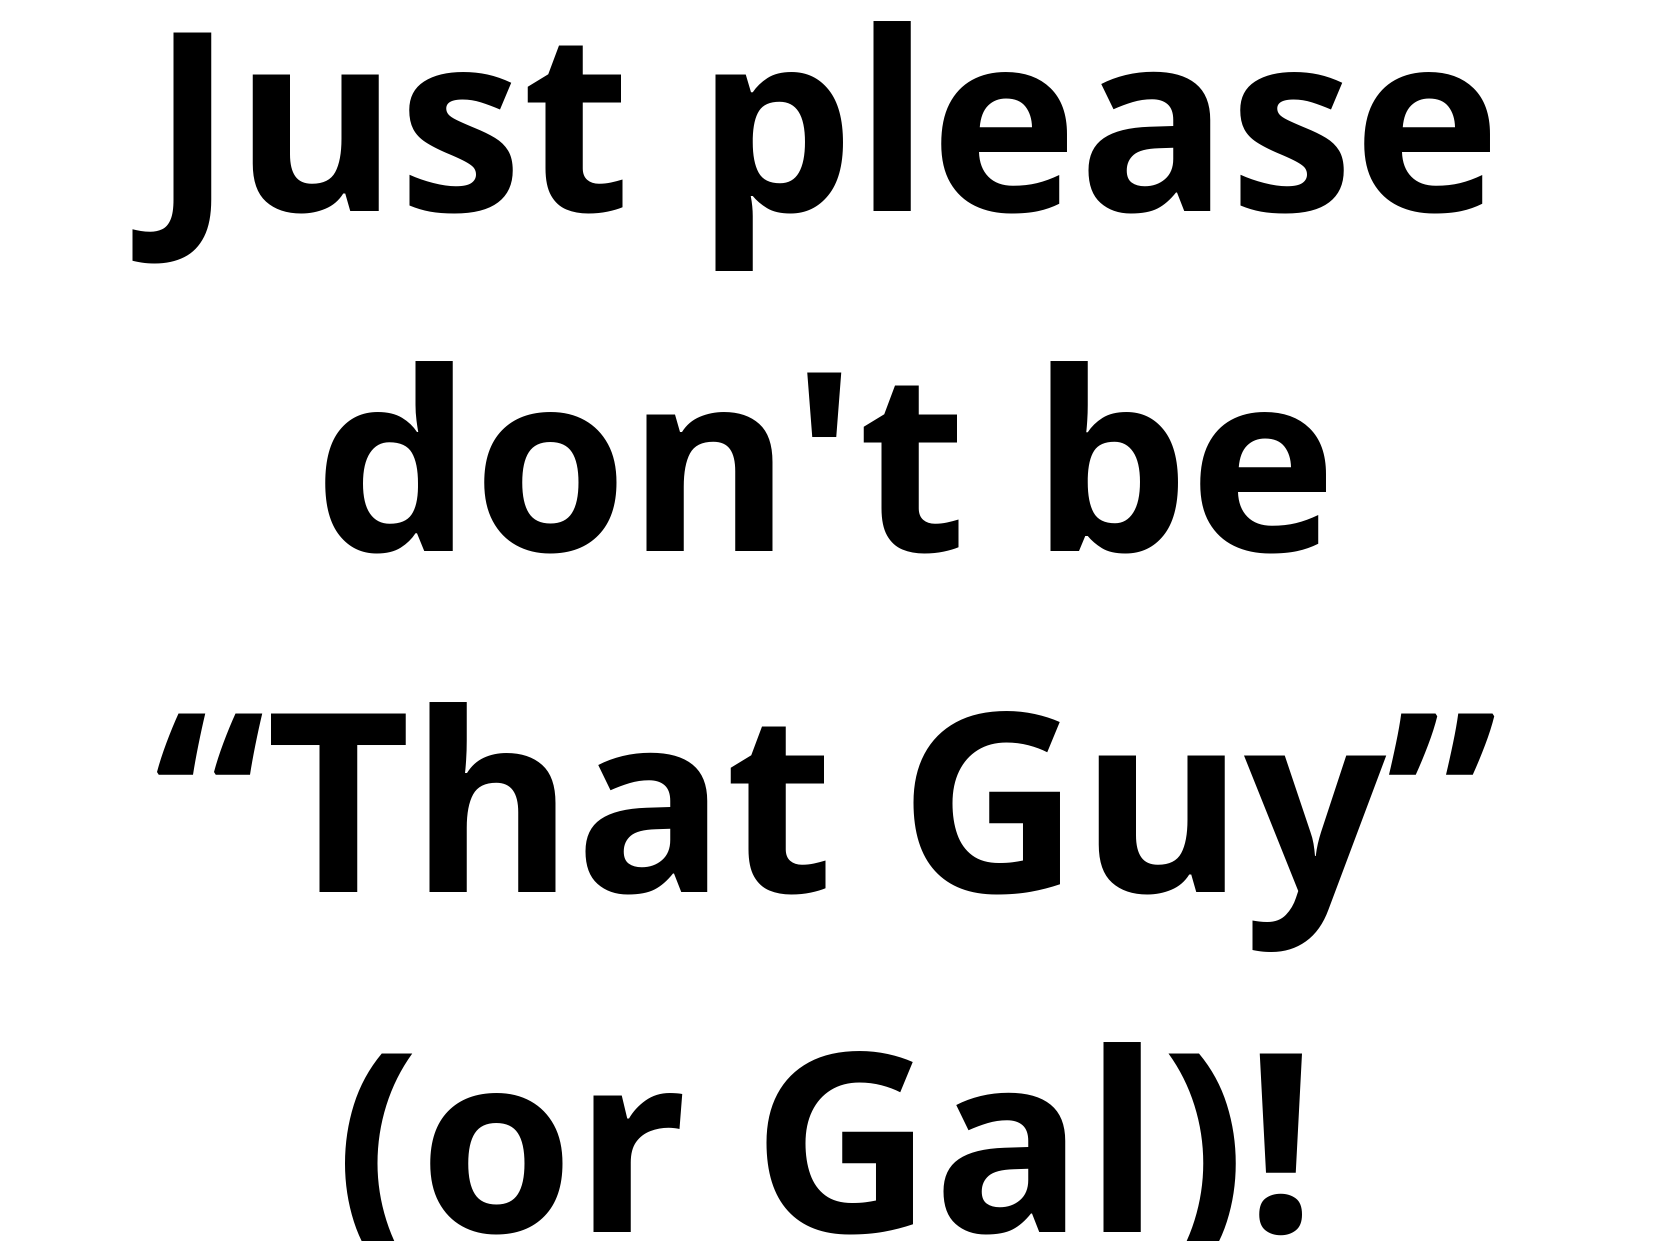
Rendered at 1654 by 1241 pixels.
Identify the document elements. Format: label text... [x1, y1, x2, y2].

title Just please don't be “That Guy” (or Gal)! [82, 49, 1571, 1201]
